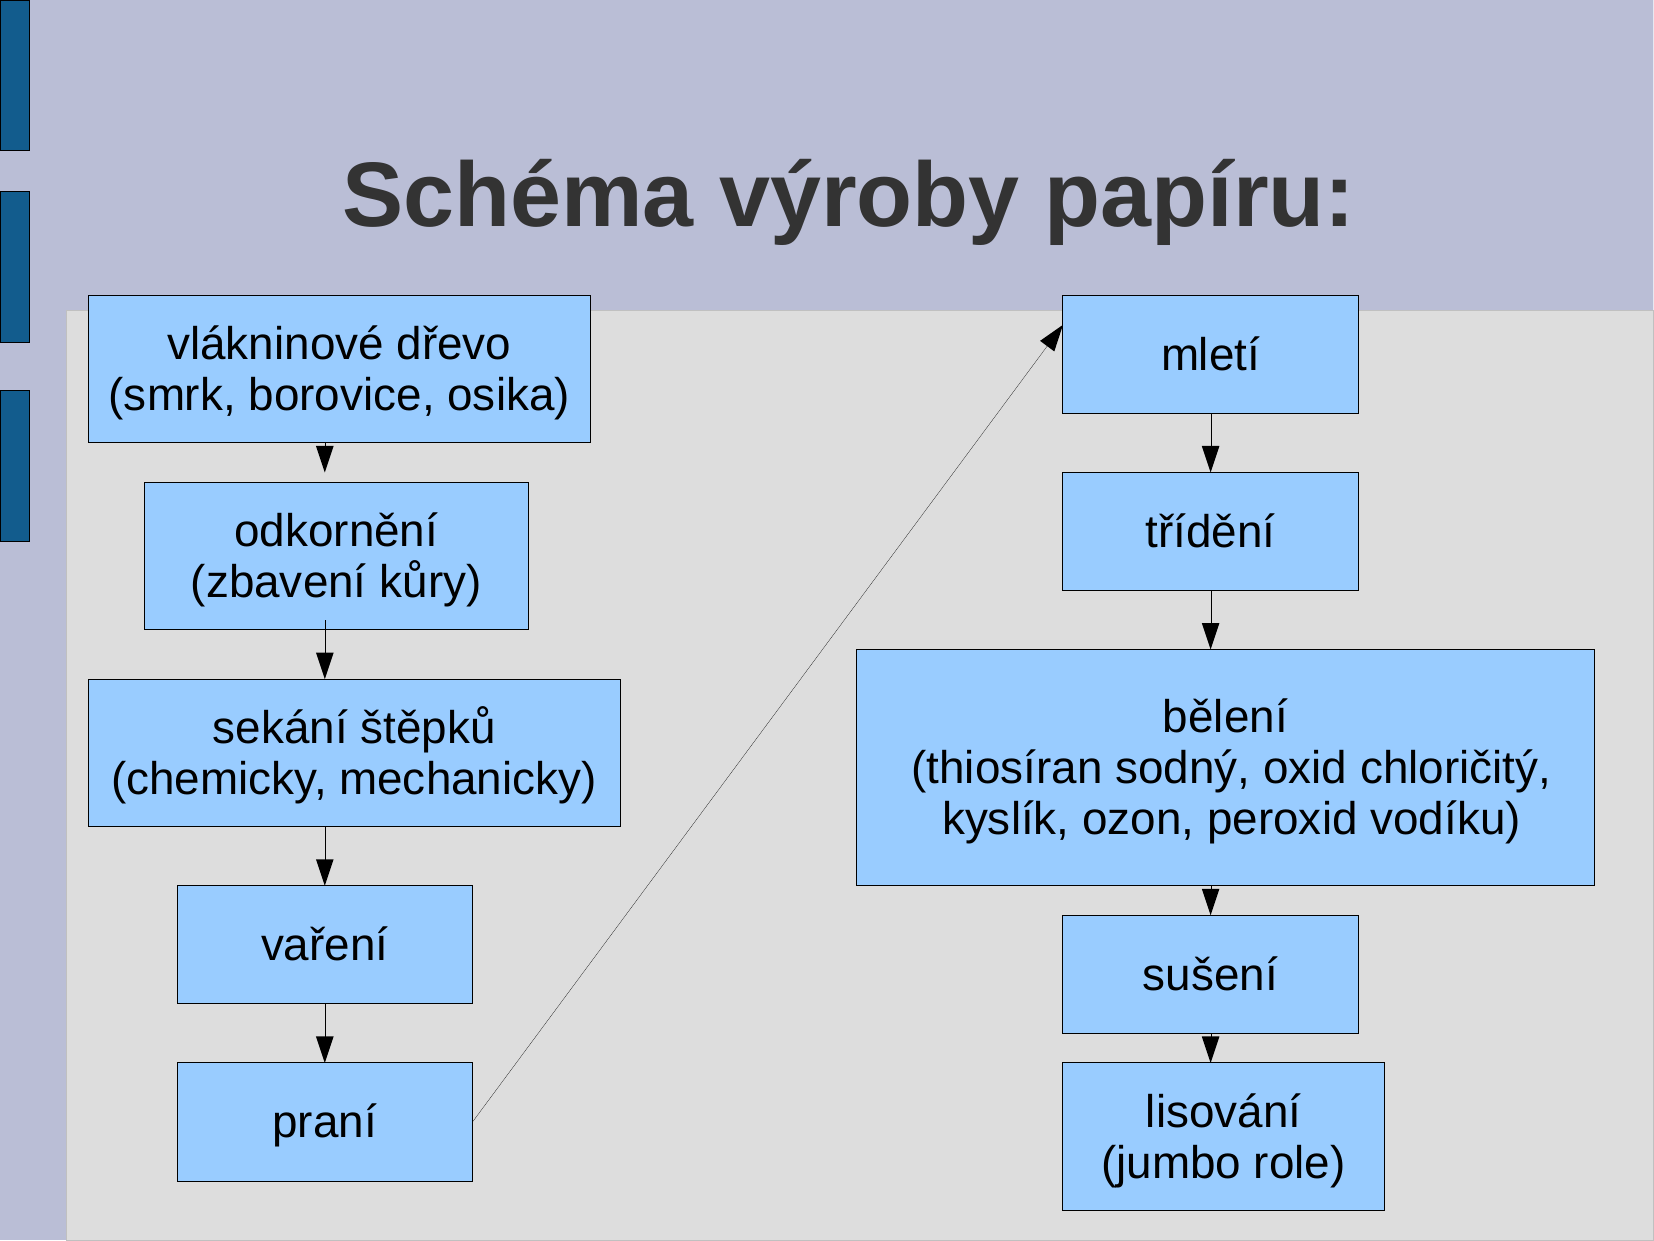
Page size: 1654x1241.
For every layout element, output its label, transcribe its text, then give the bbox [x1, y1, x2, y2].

text_box vlákninové dřevo (smrk, borovice, osika) [88, 295, 591, 443]
text_box vaření [177, 885, 473, 1004]
text_box lisování (jumbo role) [1062, 1062, 1385, 1211]
text_box třídění [1062, 472, 1359, 591]
text_box sušení [1062, 915, 1359, 1034]
text_box odkornění (zbavení kůry) [144, 482, 529, 630]
title Schéma výroby papíru: [121, 91, 1534, 299]
text_box mletí [1062, 295, 1359, 414]
text_box praní [177, 1062, 473, 1182]
text_box bělení (thiosíran sodný, oxid chloričitý, kyslík, ozon, peroxid vodíku) [856, 649, 1595, 886]
text_box sekání štěpků (chemicky, mechanicky) [88, 679, 621, 827]
